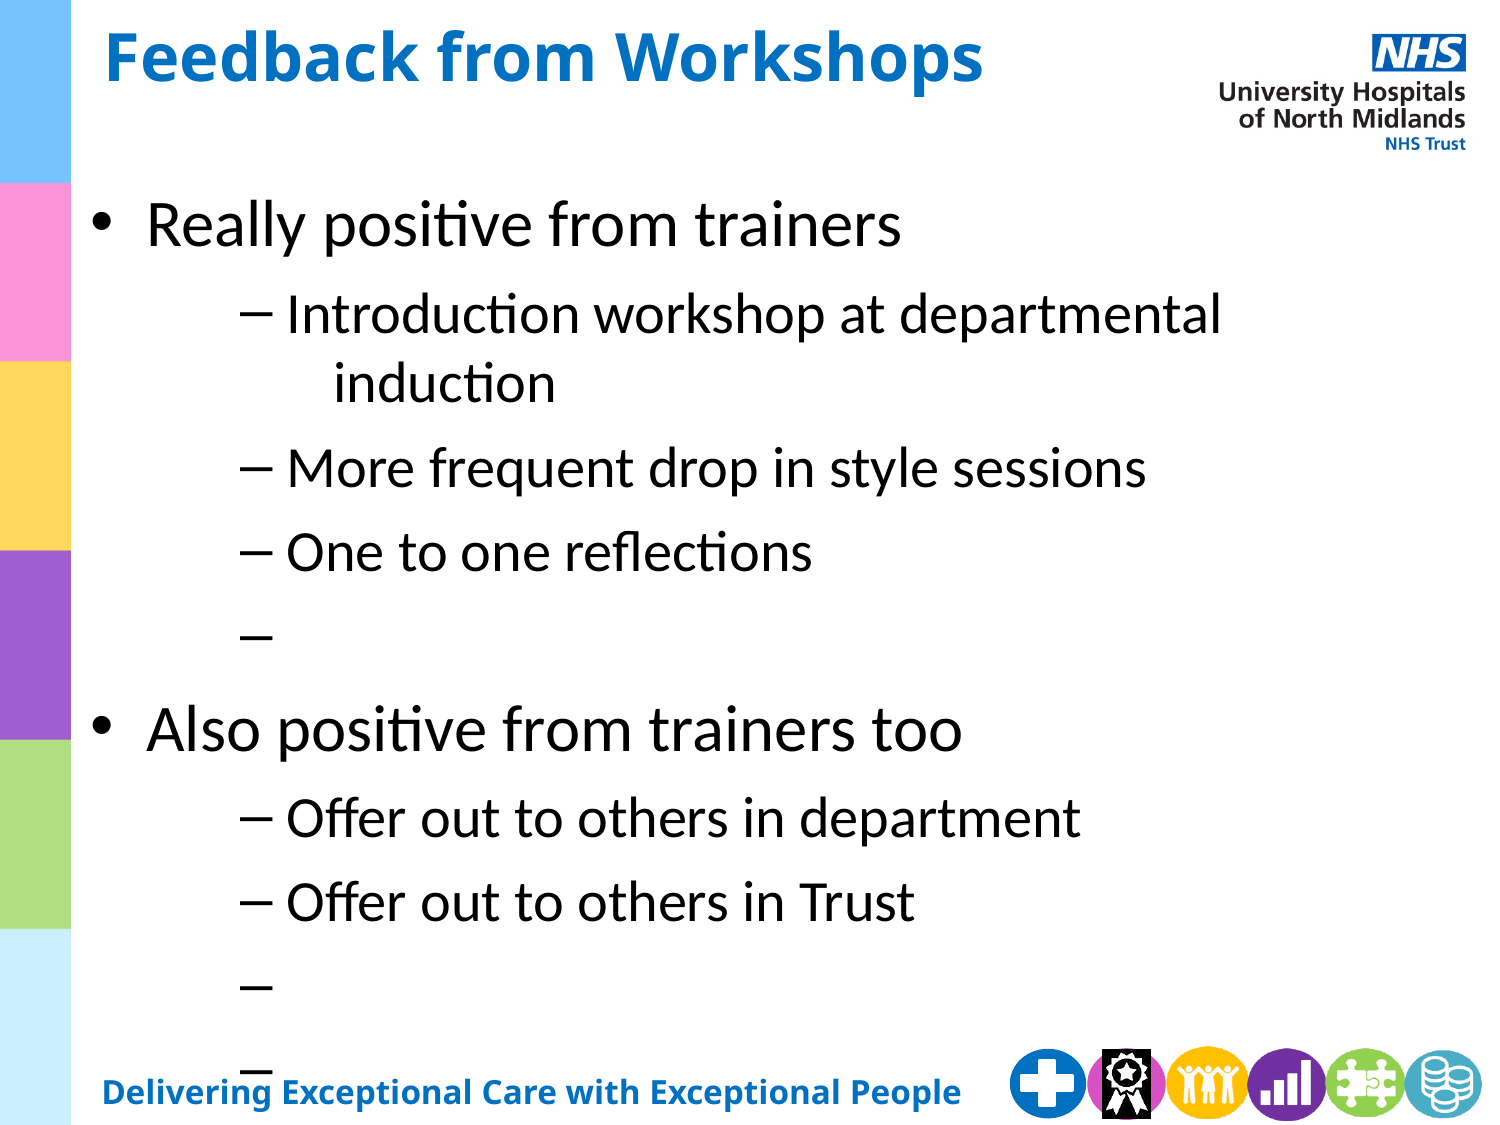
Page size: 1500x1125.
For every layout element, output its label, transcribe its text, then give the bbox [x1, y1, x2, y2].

title Feedback from Workshops [88, 7, 1205, 103]
list Really positive from trainers Introduction workshop at departmental induction More frequent drop in style sessions One to one reflections Also positive from trainers too Offer out to others in department Offer out to others in Trust [75, 172, 1426, 1005]
